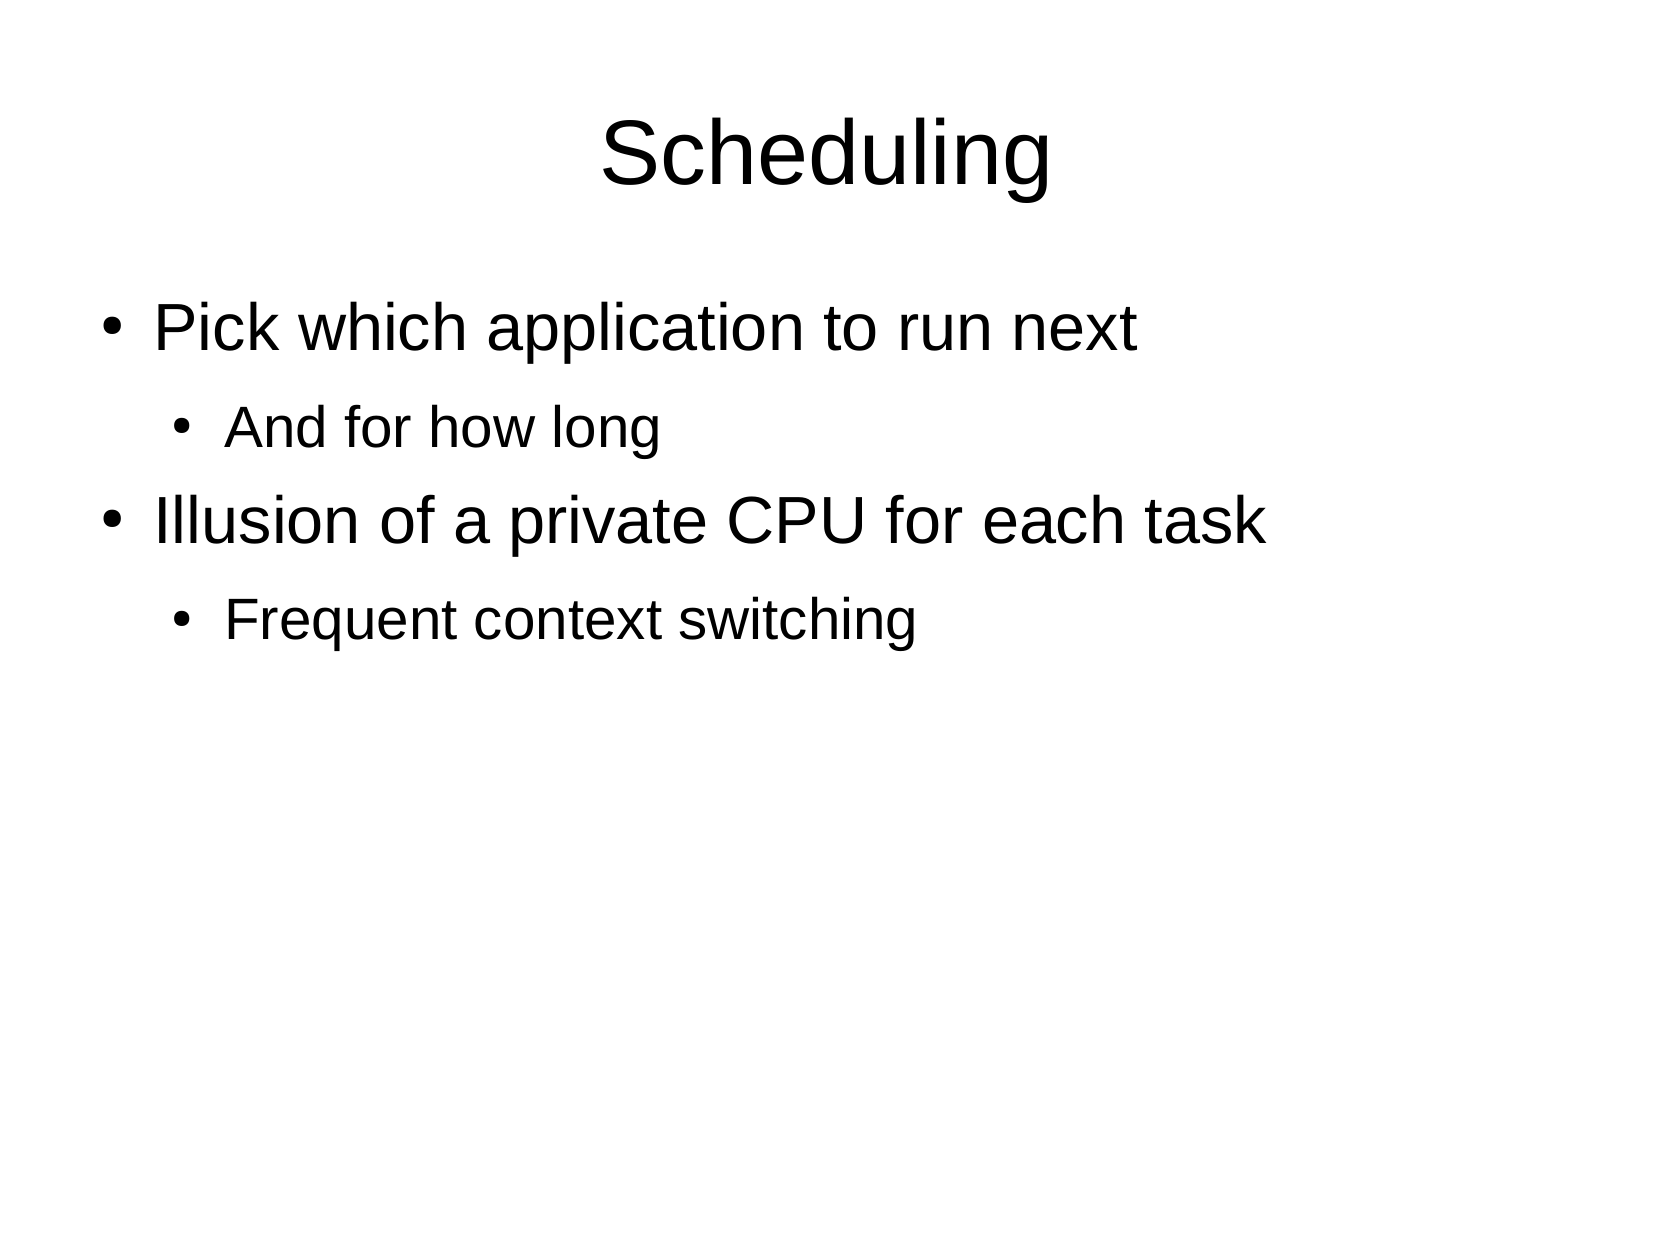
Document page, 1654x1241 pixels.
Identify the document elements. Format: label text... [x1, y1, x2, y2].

list Pick which application to run next And for how long Illusion of a private CPU for each task Frequent context switching [82, 290, 1571, 1010]
title Scheduling [82, 49, 1571, 257]
